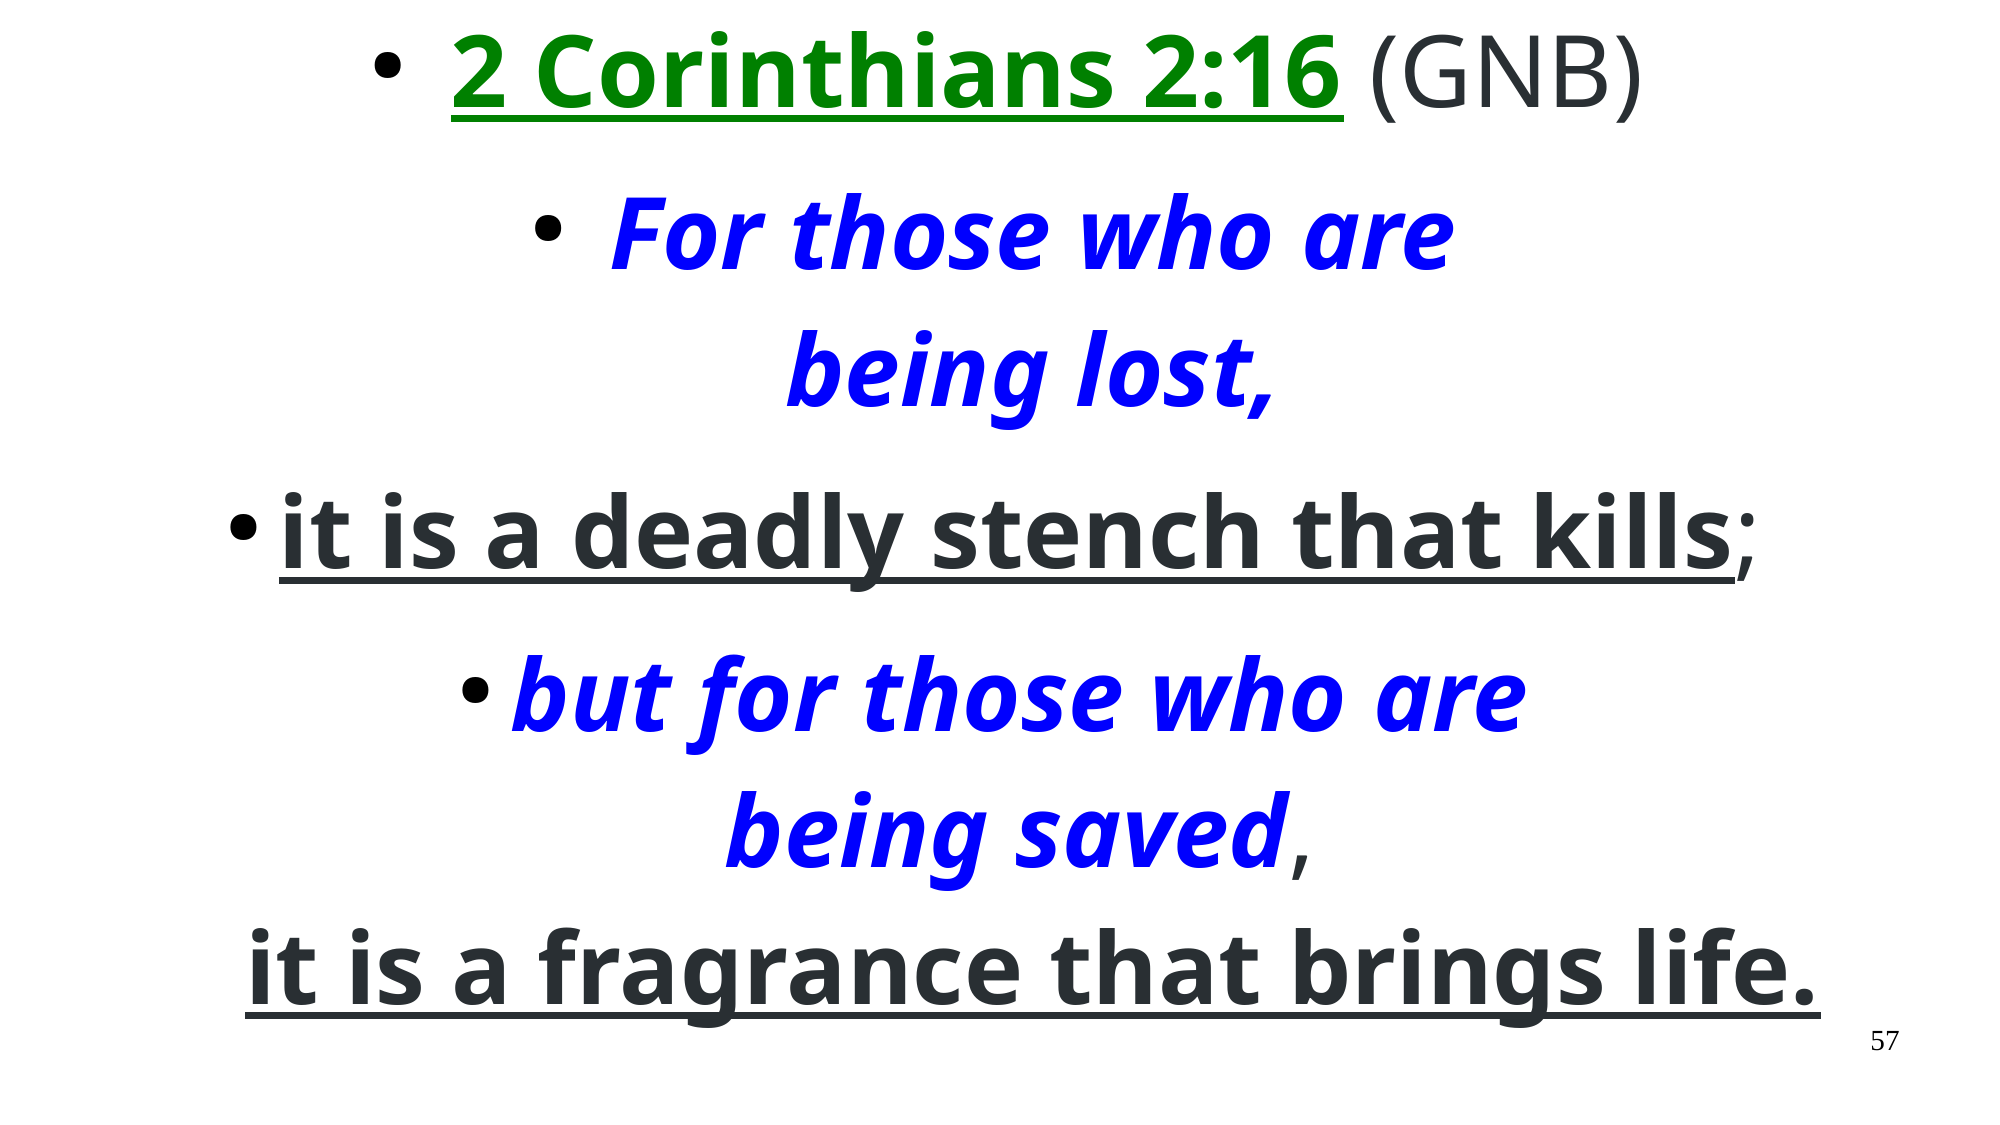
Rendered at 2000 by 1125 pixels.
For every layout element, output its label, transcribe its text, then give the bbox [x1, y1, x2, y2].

list 2 Corinthians 2:16 (GNB) For those who are being lost, it is a deadly stench that kills; but for those who are being saved, it is a fragrance that brings life. [0, 0, 1996, 1123]
